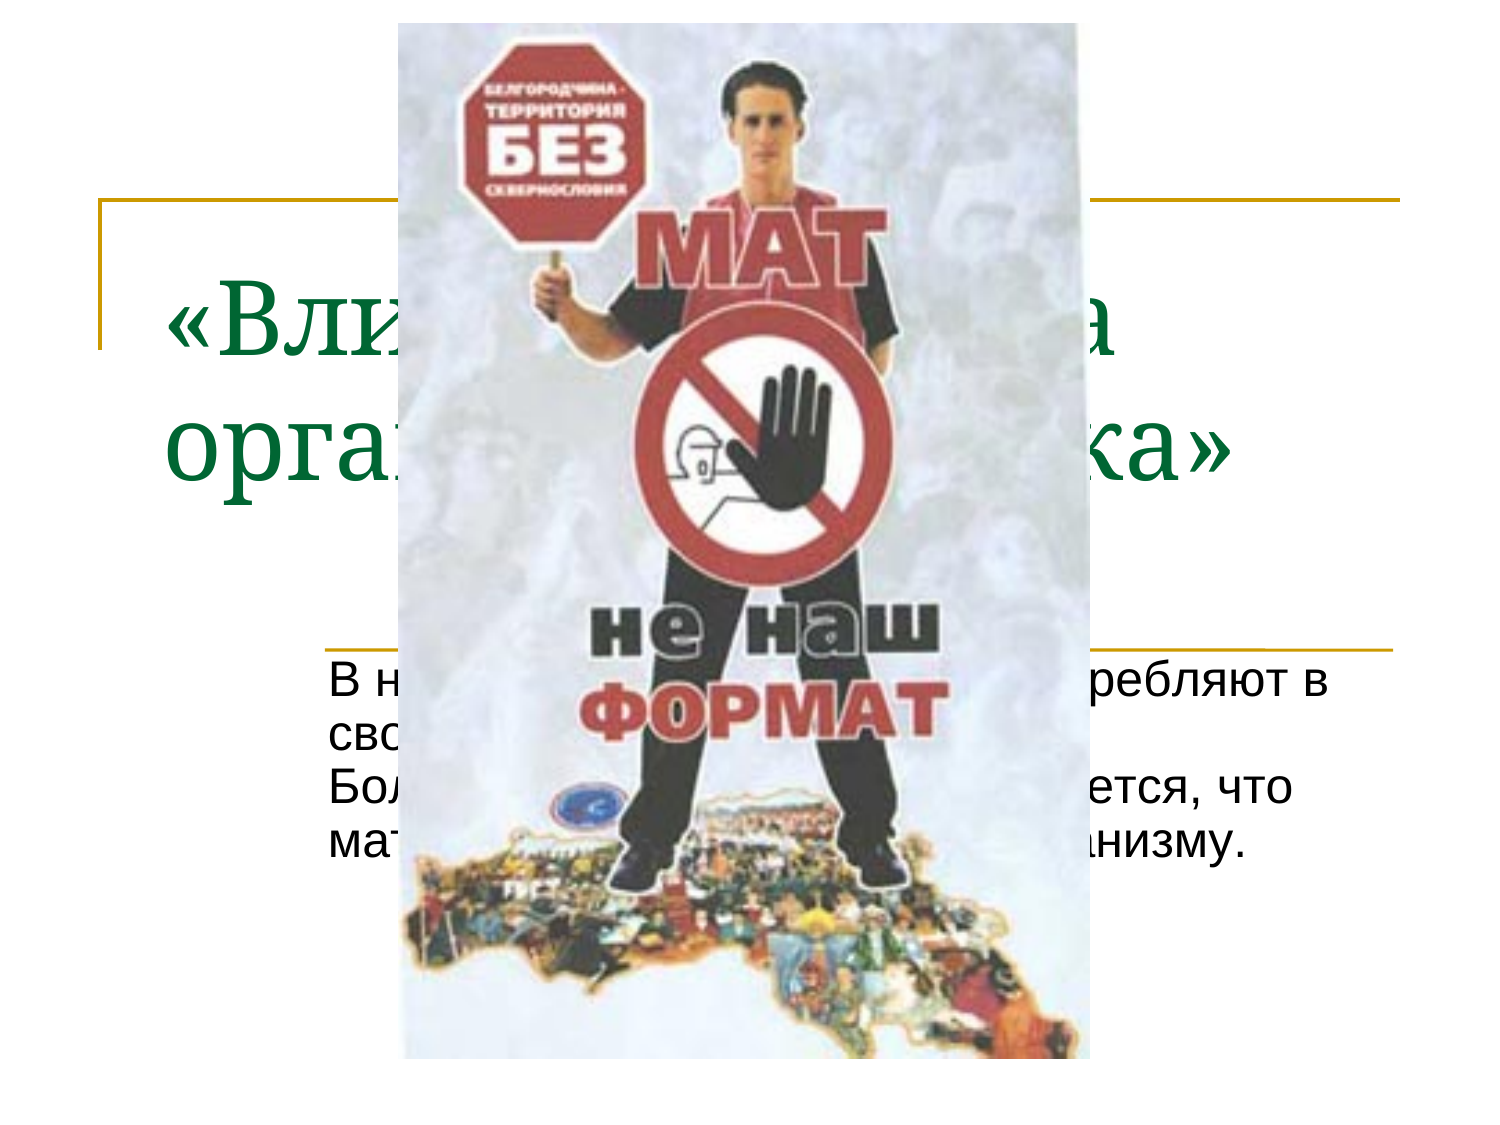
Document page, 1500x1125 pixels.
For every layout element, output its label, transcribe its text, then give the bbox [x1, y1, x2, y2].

title «Влияние мата на организм человека» [147, 243, 398, 531]
picture [398, 23, 1090, 1059]
subtitle В наше время многие люди употребляют в своей речи нецензурную брань. Большинство даже не задумывается, что мат наносит огромный вред организму. [312, 645, 398, 933]
title «Влияние мата на организм человека» [1090, 243, 1399, 531]
subtitle В наше время многие люди употребляют в своей речи нецензурную брань. Большинство даже не задумывается, что мат наносит огромный вред организму. [1090, 645, 1388, 933]
